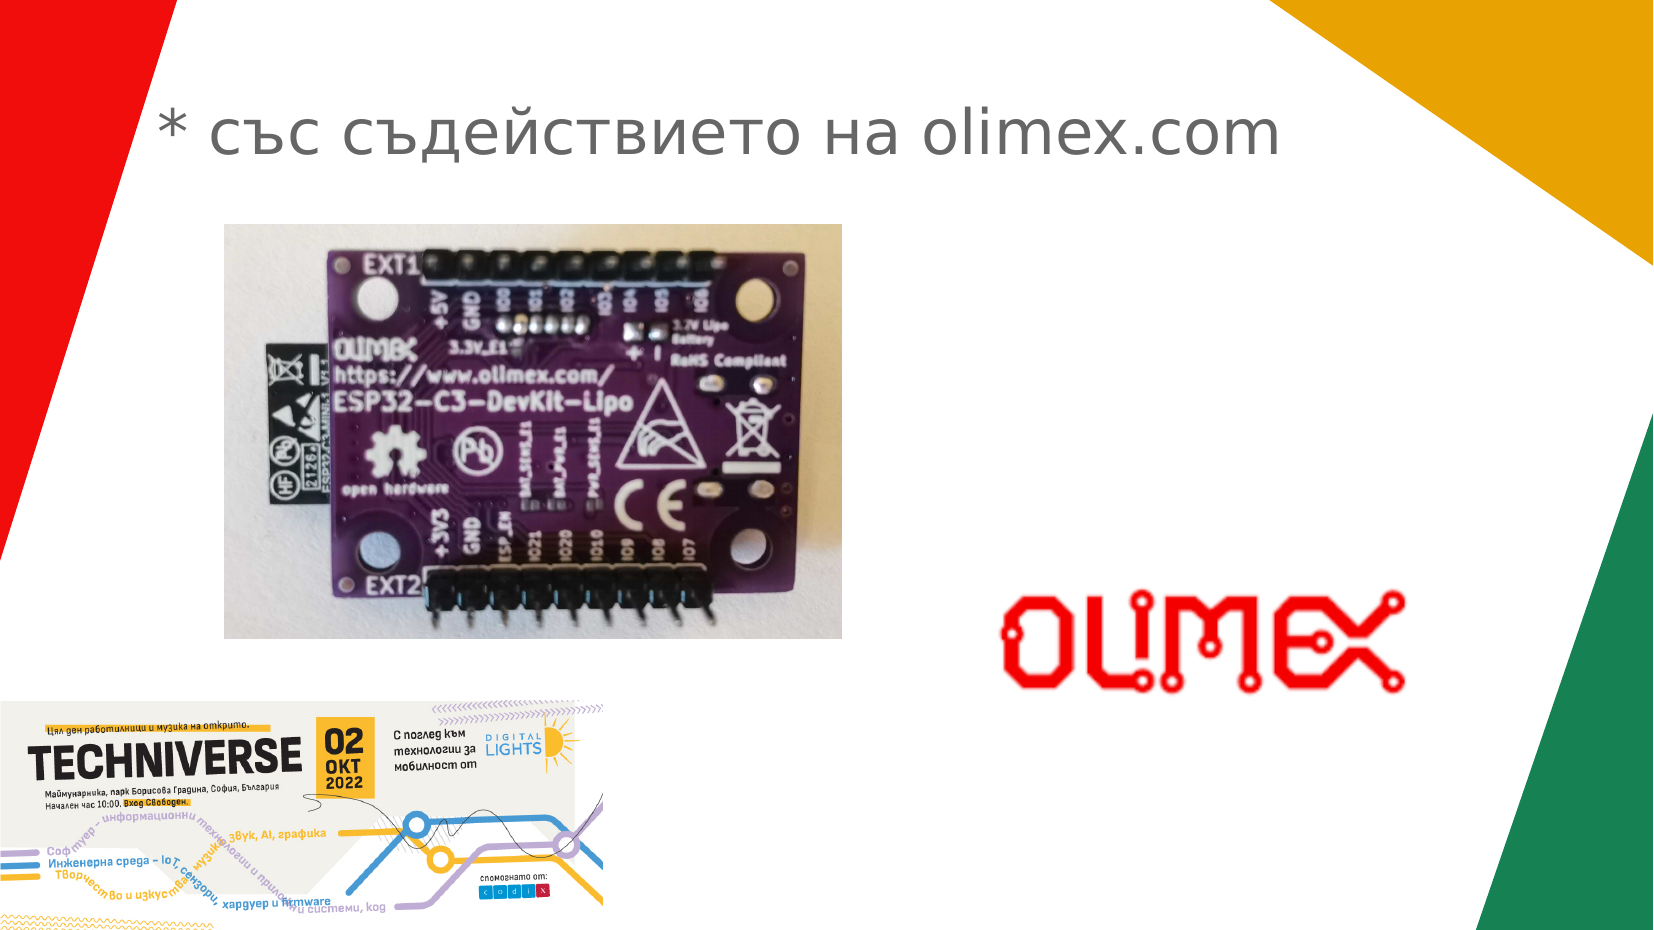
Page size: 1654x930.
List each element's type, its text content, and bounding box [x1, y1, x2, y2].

picture [224, 224, 842, 639]
picture [0, 700, 603, 930]
title * със съдействието на olimex.com [157, 58, 1575, 207]
picture [947, 385, 1462, 900]
